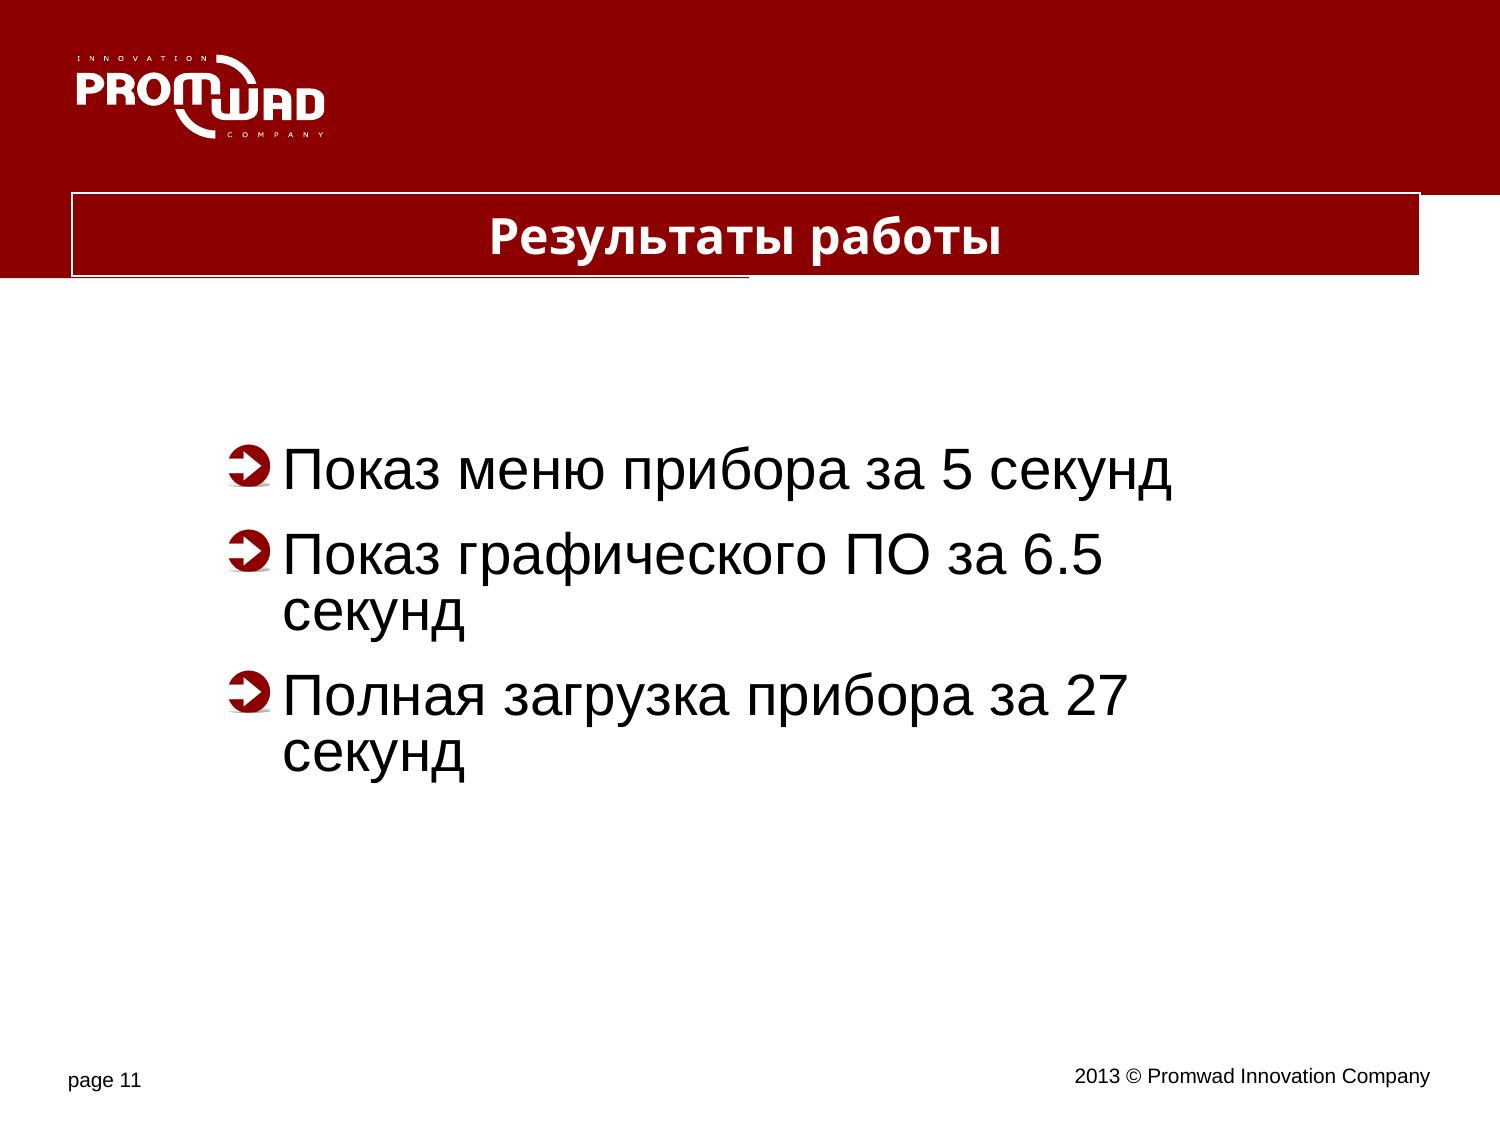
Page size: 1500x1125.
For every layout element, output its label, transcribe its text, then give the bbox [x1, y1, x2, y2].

text_box Показ меню прибора за 5 секунд Показ графического ПО за 6.5 секунд Полная загрузка прибора за 27 секунд [212, 437, 1241, 662]
picture [227, 670, 271, 713]
text_box 2013 © Promwad Innovation Company [498, 1055, 1446, 1100]
picture [227, 529, 271, 572]
text_box Результаты работы [71, 193, 1421, 276]
picture [227, 444, 271, 487]
